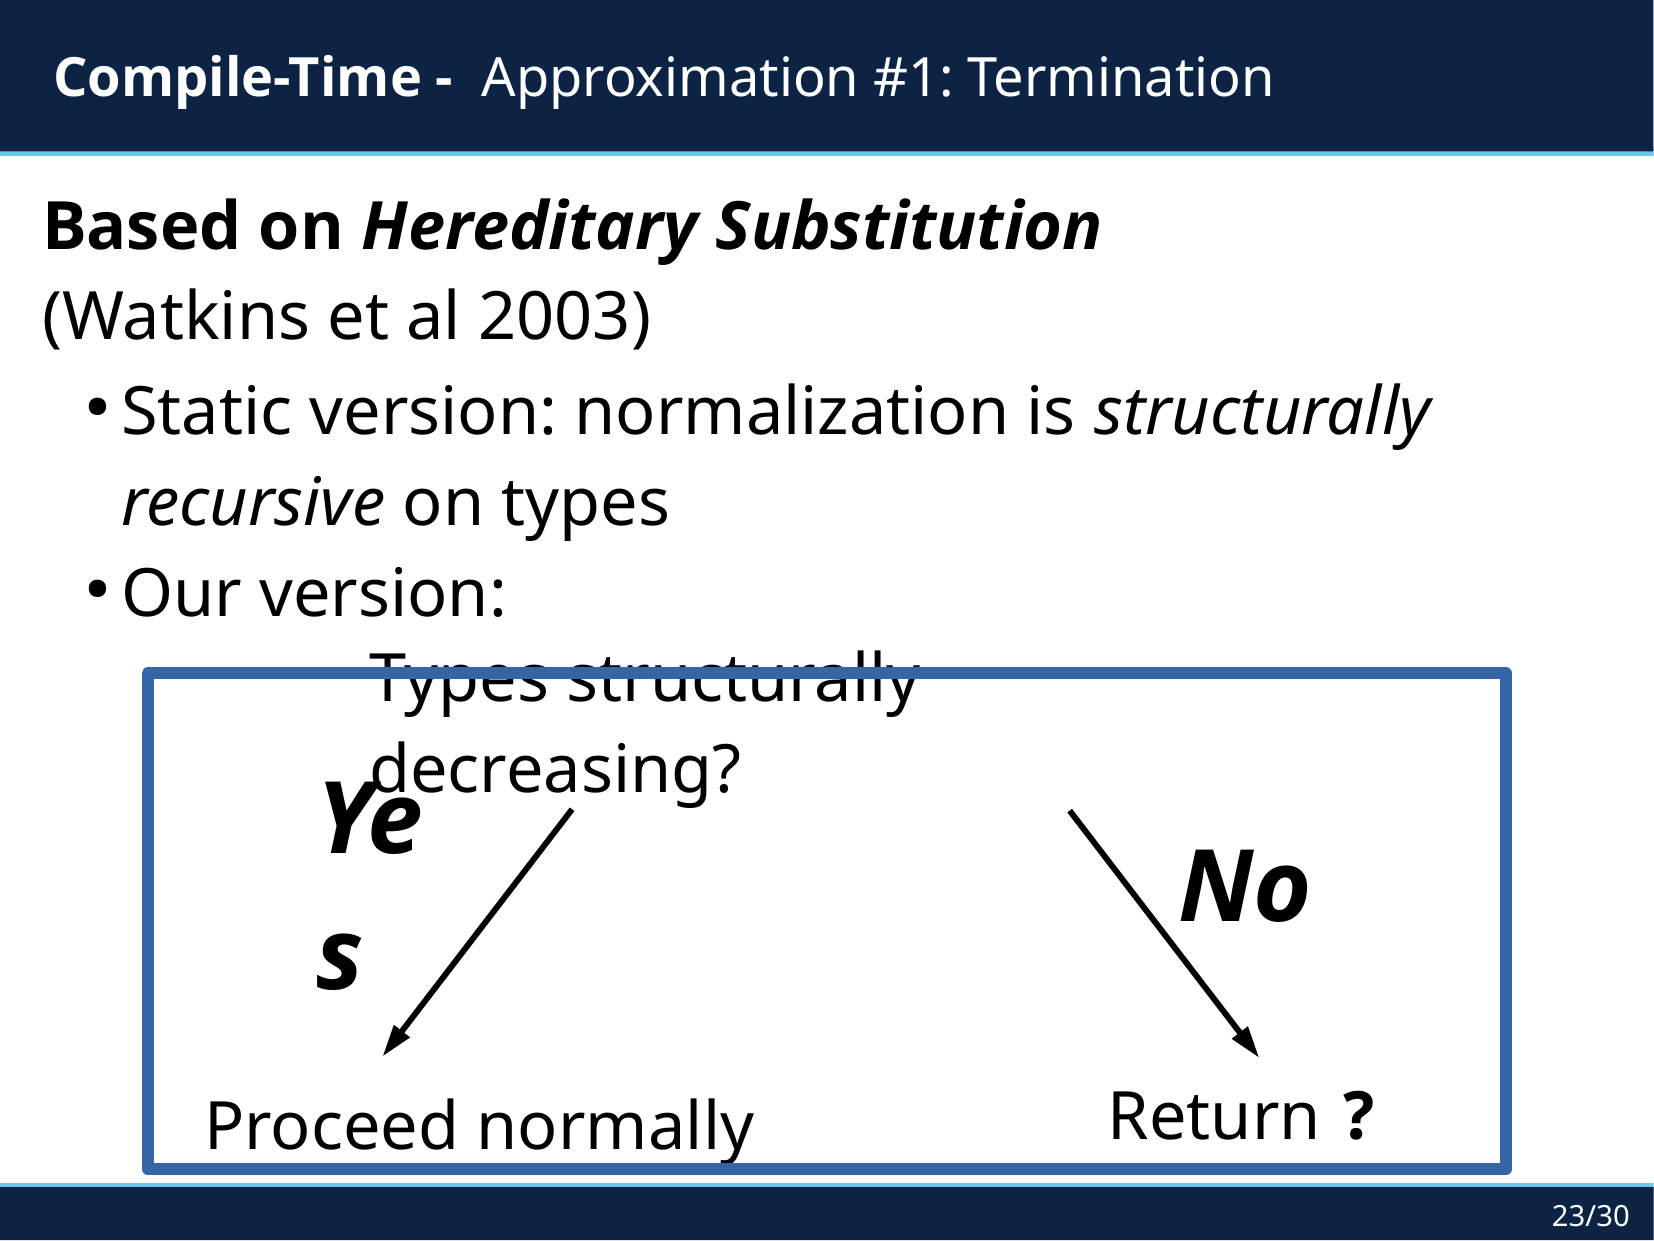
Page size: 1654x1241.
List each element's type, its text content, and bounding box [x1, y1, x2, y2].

text_box Based on Hereditary Substitution (Watkins et al 2003) [27, 180, 1556, 357]
title Compile-Time - Approximation #1: Termination [0, 0, 1654, 152]
text_box Types structurally decreasing? [354, 663, 1300, 667]
text_box Proceed normally [189, 1175, 922, 1241]
text_box Proceed normally [189, 996, 922, 1163]
text_box Return ? [1092, 996, 1542, 1231]
text_box Static version: normalization is structurally recursive on types Our version: [70, 336, 1465, 663]
text_box Types structurally decreasing? [354, 679, 1300, 793]
text_box Yes [301, 814, 478, 950]
text_box No [1163, 814, 1341, 950]
text_box Return ? [1092, 996, 1500, 1163]
